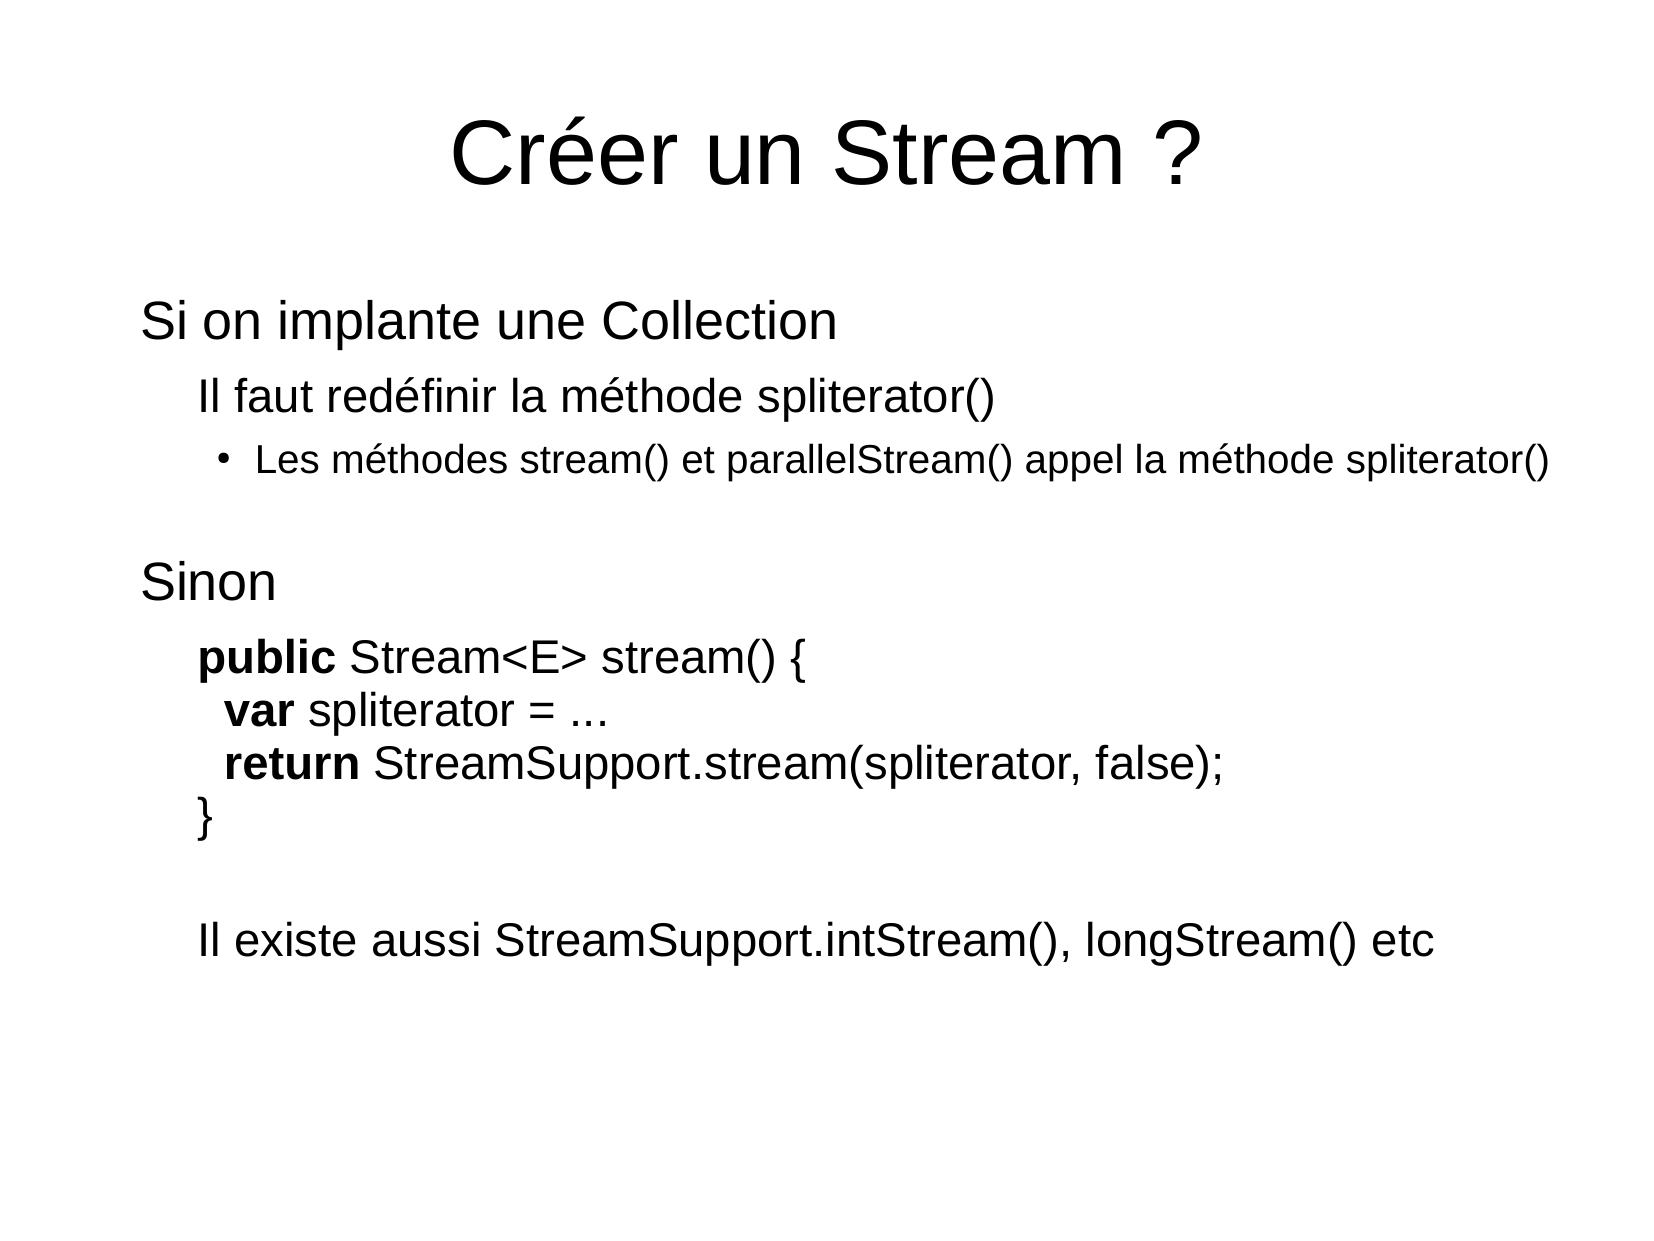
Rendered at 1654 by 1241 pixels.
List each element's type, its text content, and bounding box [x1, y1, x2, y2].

title Créer un Stream ? [82, 49, 1571, 257]
list Si on implante une Collection Il faut redéfinir la méthode spliterator() Les méthodes stream() et parallelStream() appel la méthode spliterator() Sinon public Stream<E> stream() { var spliterator = ... return StreamSupport.stream(spliterator, false); } Il existe aussi StreamSupport.intStream(), longStream() etc [82, 290, 1571, 1010]
